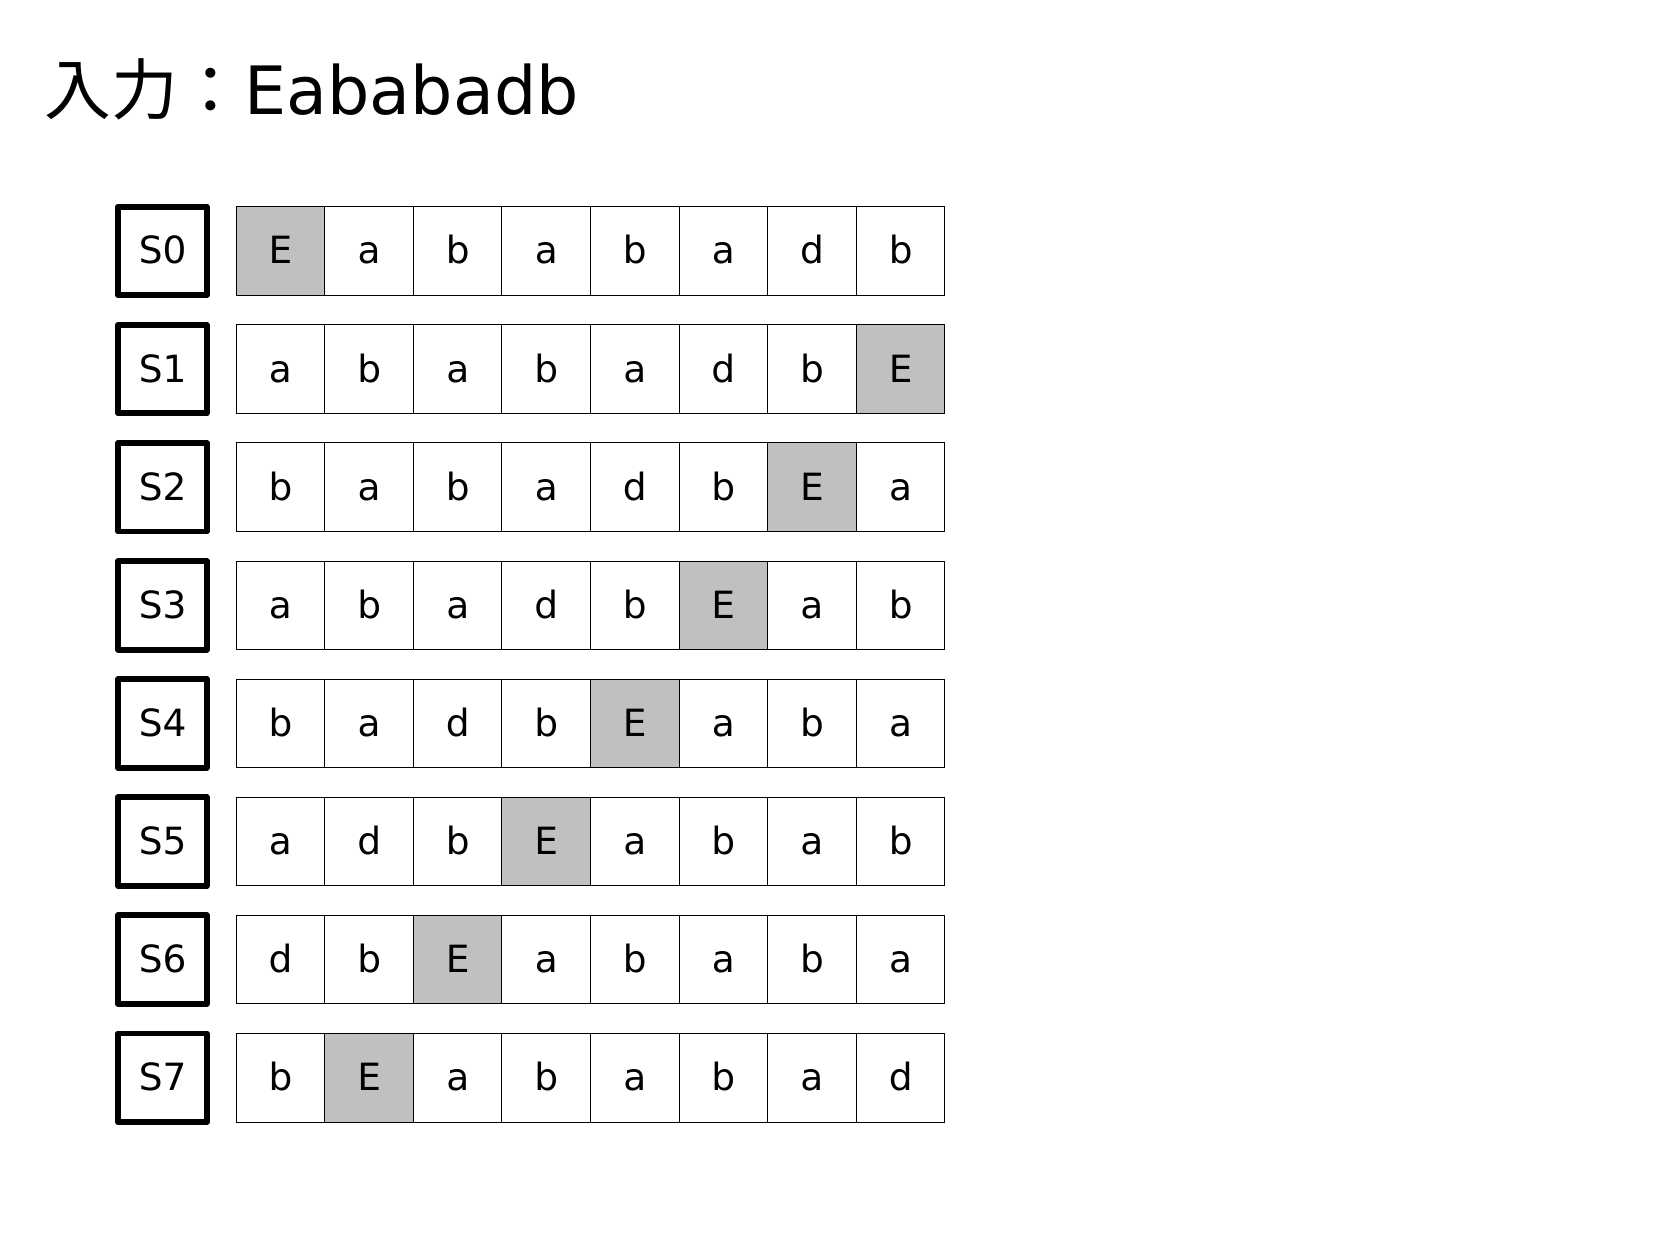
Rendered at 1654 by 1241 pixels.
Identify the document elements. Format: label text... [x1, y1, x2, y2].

text_box E [591, 679, 679, 768]
text_box a [679, 679, 767, 768]
text_box E [325, 1033, 413, 1123]
text_box E [857, 324, 945, 414]
text_box b [680, 1033, 768, 1123]
text_box a [501, 206, 591, 296]
text_box a [236, 561, 325, 650]
text_box a [325, 679, 414, 768]
text_box b [590, 915, 679, 1004]
text_box b [857, 797, 945, 886]
text_box d [590, 442, 680, 532]
text_box [59, 29, 1595, 207]
text_box b [236, 442, 324, 532]
text_box S3 [118, 561, 207, 650]
text_box a [324, 442, 414, 532]
text_box d [502, 561, 591, 650]
text_box d [679, 324, 768, 414]
text_box b [324, 324, 413, 414]
text_box a [413, 324, 502, 414]
text_box b [501, 1033, 590, 1123]
text_box b [679, 797, 767, 886]
text_box a [501, 915, 590, 1004]
text_box a [767, 797, 857, 886]
text_box b [325, 915, 414, 1004]
text_box S6 [118, 915, 207, 1004]
text_box a [680, 206, 767, 296]
text_box b [768, 324, 857, 414]
text_box S4 [118, 679, 207, 768]
text_box a [324, 206, 413, 296]
text_box a [591, 324, 679, 414]
text_box d [236, 915, 325, 1004]
text_box a [856, 442, 945, 532]
text_box b [768, 915, 857, 1004]
text_box S1 [118, 324, 207, 414]
text_box a [768, 1033, 857, 1123]
text_box b [325, 561, 414, 650]
text_box a [856, 679, 945, 768]
text_box 入力：Eababadb [29, 29, 1123, 123]
text_box d [325, 797, 414, 886]
text_box E [502, 797, 590, 886]
text_box a [590, 1033, 680, 1123]
text_box b [502, 679, 591, 768]
text_box a [236, 324, 324, 414]
text_box E [236, 206, 324, 296]
text_box S0 [118, 206, 207, 296]
text_box E [414, 915, 501, 1004]
text_box a [767, 561, 857, 650]
text_box d [414, 679, 502, 768]
text_box b [591, 561, 680, 650]
text_box b [414, 797, 502, 886]
text_box a [414, 561, 502, 650]
text_box b [413, 206, 501, 296]
text_box d [857, 1033, 945, 1123]
text_box b [591, 206, 680, 296]
text_box b [502, 324, 591, 414]
text_box b [680, 442, 768, 532]
text_box a [679, 915, 768, 1004]
text_box b [236, 1033, 325, 1123]
text_box S7 [118, 1033, 207, 1123]
text_box a [236, 797, 325, 886]
text_box a [857, 915, 945, 1004]
text_box S2 [118, 442, 207, 532]
text_box b [414, 442, 502, 532]
text_box d [767, 206, 857, 296]
text_box b [857, 206, 945, 296]
text_box a [590, 797, 679, 886]
text_box b [857, 561, 945, 650]
text_box b [236, 679, 325, 768]
text_box E [680, 561, 767, 650]
text_box S5 [118, 797, 207, 886]
text_box b [767, 679, 856, 768]
text_box E [768, 442, 856, 532]
text_box a [413, 1033, 501, 1123]
text_box a [502, 442, 590, 532]
